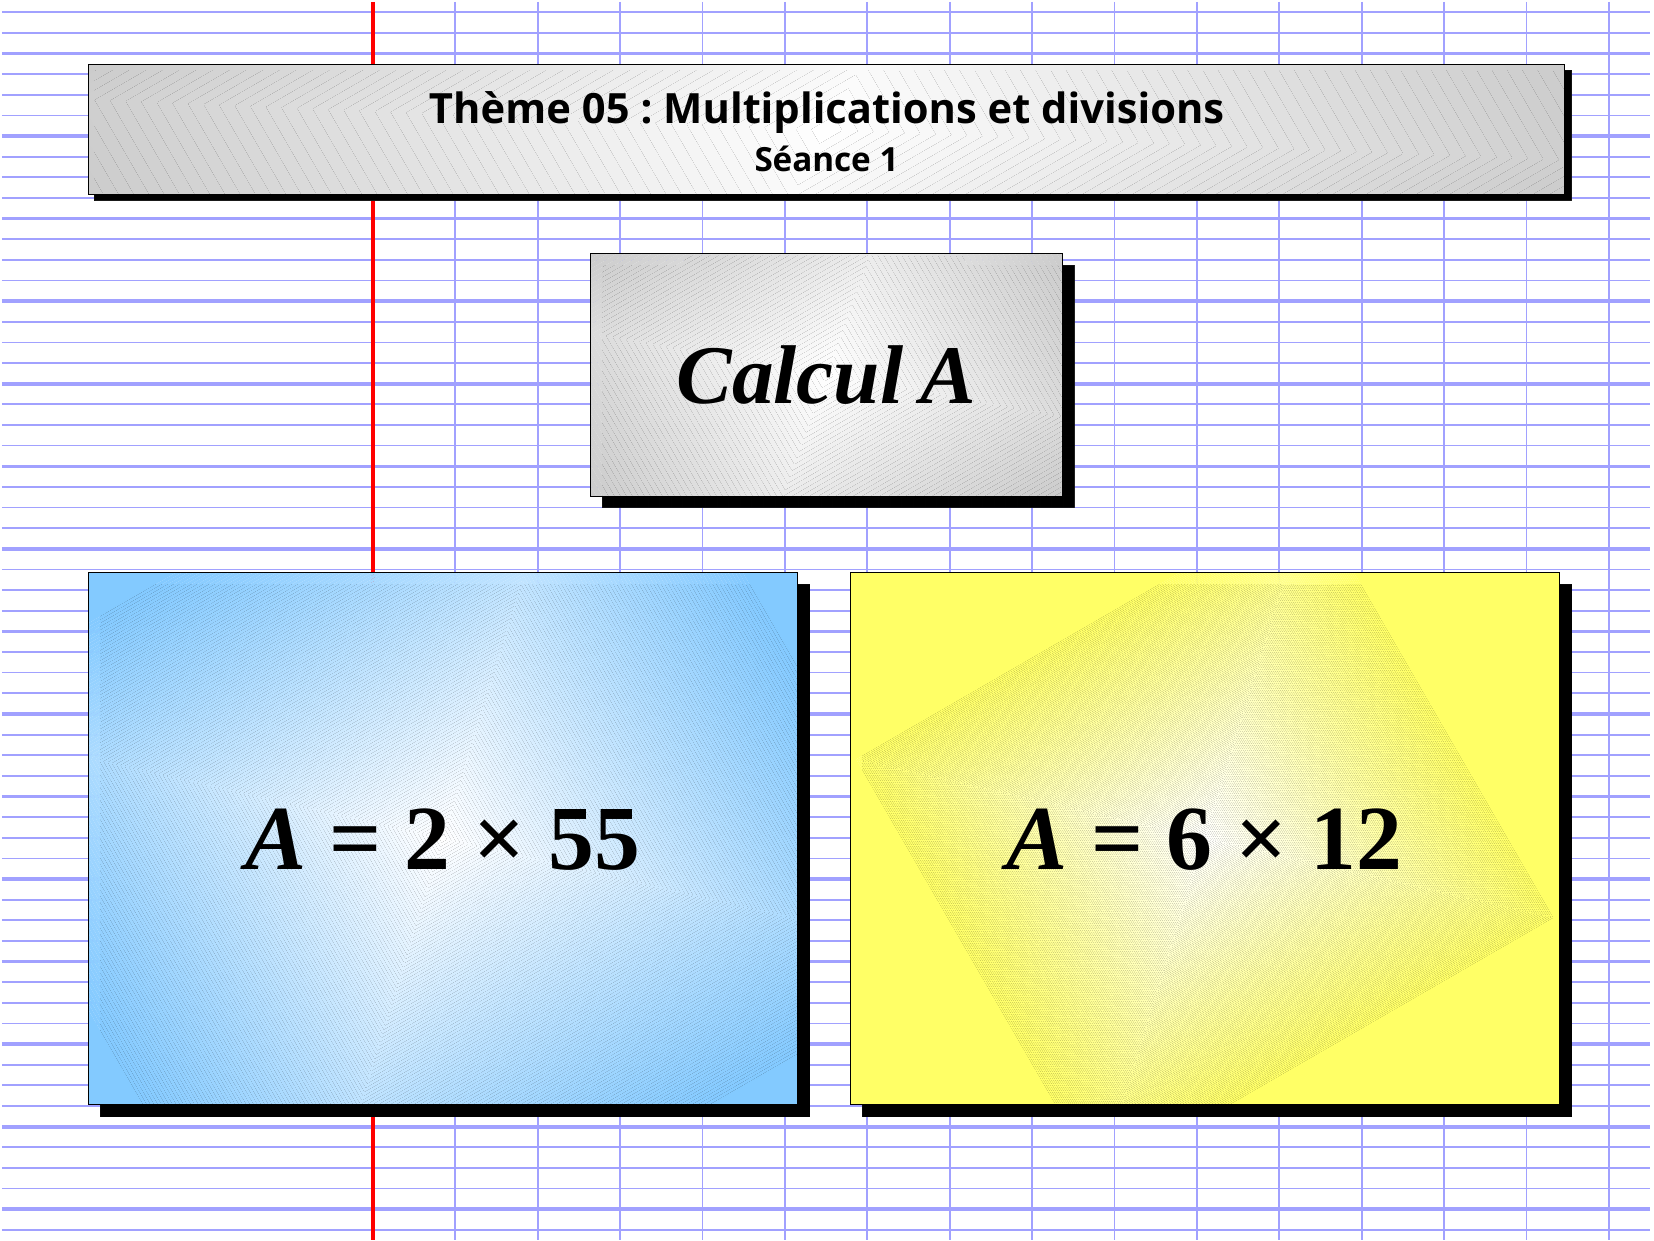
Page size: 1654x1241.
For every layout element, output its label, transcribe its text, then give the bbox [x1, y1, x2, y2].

text_box Thème 05 : Multiplications et divisions Séance 1 [88, 64, 1565, 195]
text_box Calcul A [590, 253, 1063, 497]
text_box A = 6 × 12 [850, 572, 1560, 1105]
text_box A = 2 × 55 [88, 572, 798, 1105]
picture [0, 0, 1654, 1241]
